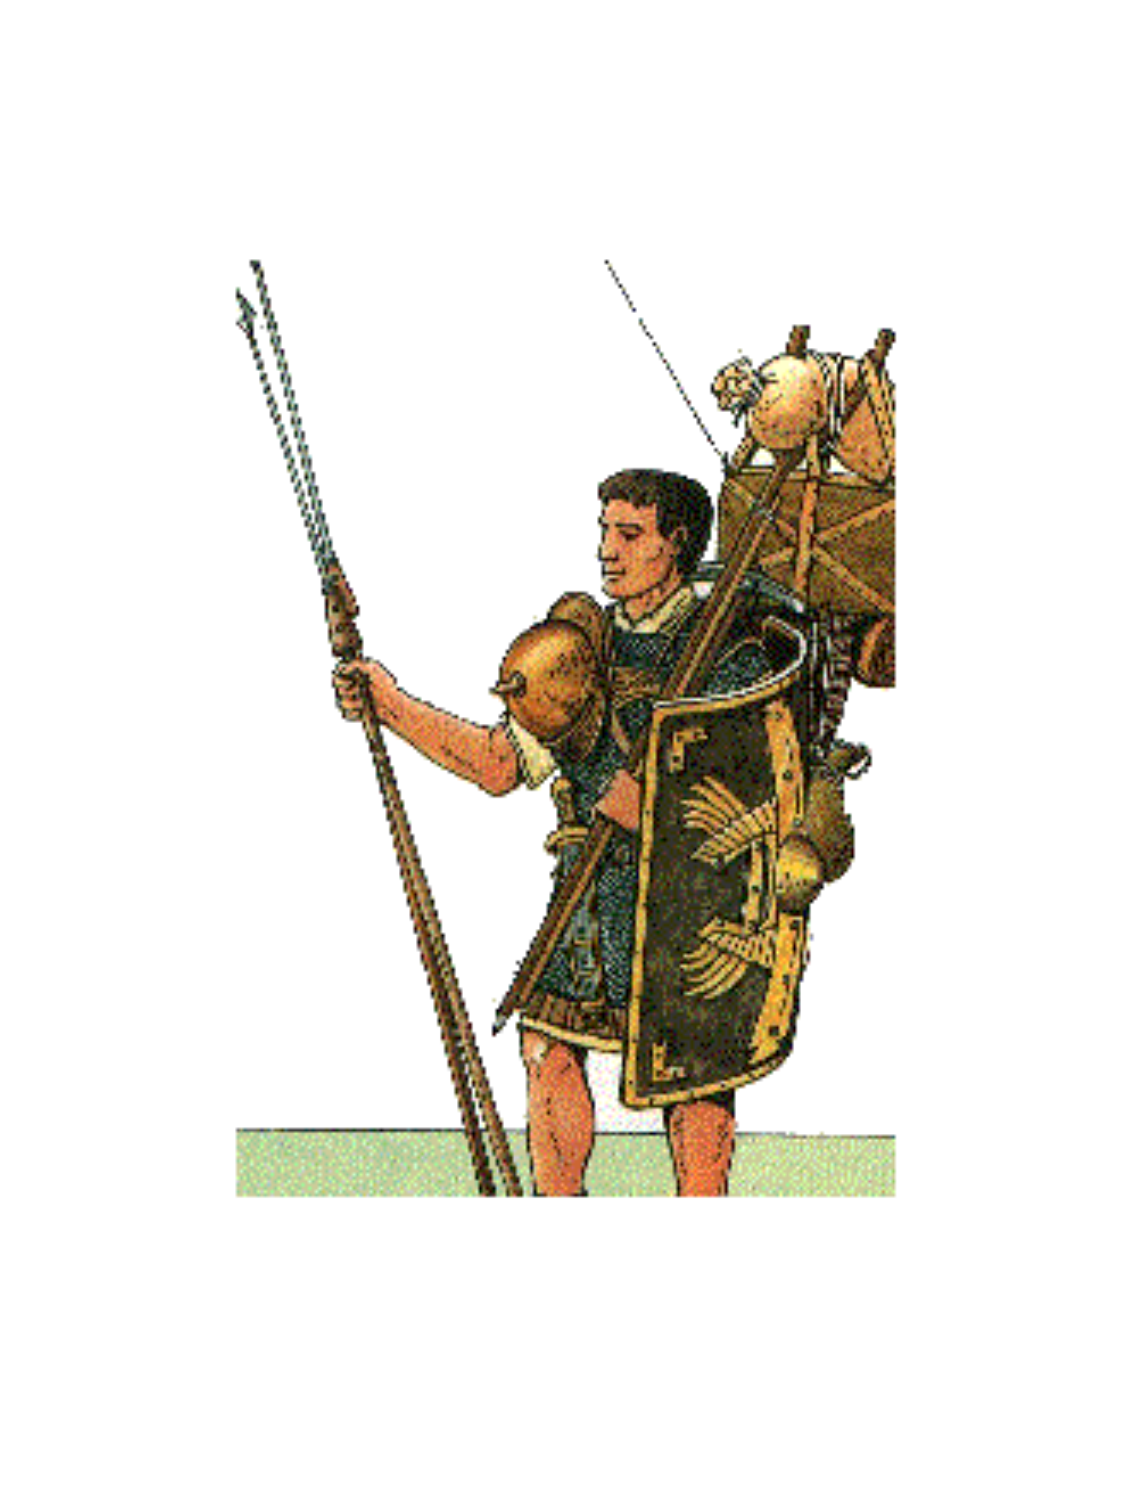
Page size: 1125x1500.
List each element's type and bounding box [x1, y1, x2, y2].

picture [200, 224, 934, 1263]
